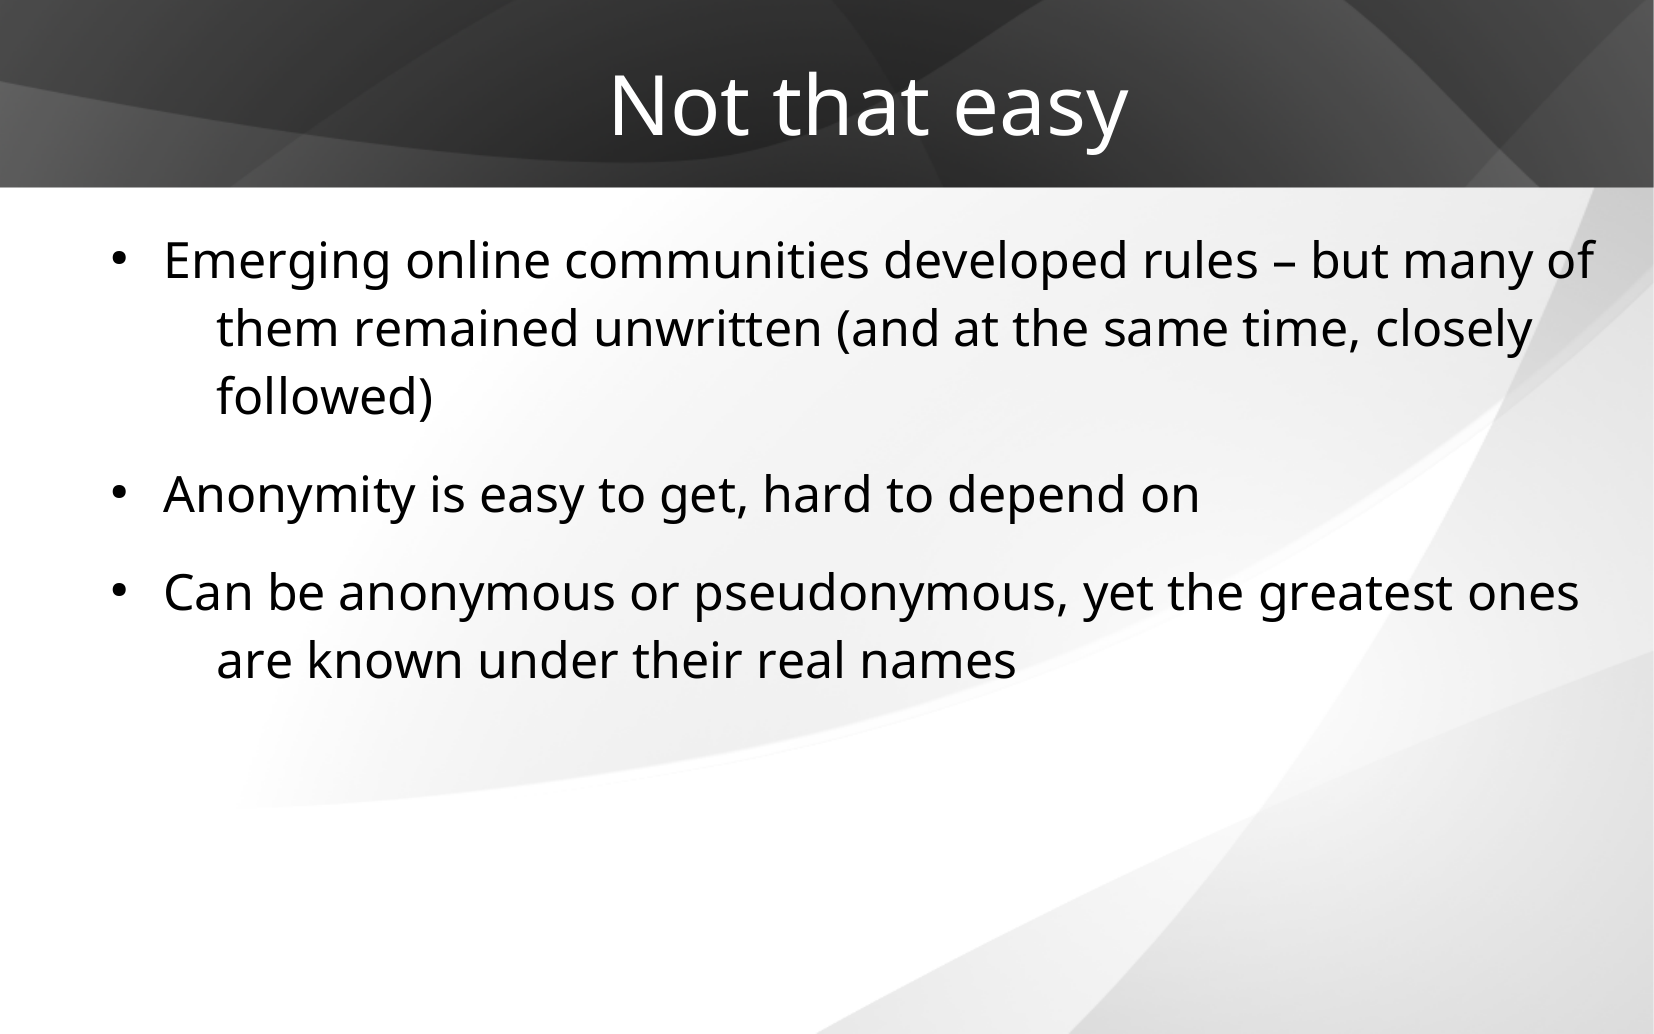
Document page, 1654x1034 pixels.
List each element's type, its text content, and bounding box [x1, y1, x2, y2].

list Emerging online communities developed rules – but many of them remained unwritten (and at the same time, closely followed) Anonymity is easy to get, hard to depend on Can be anonymous or pseudonymous, yet the greatest ones are known under their real names [75, 225, 1613, 1013]
picture [0, 0, 1654, 1034]
title Not that easy [124, 0, 1613, 208]
